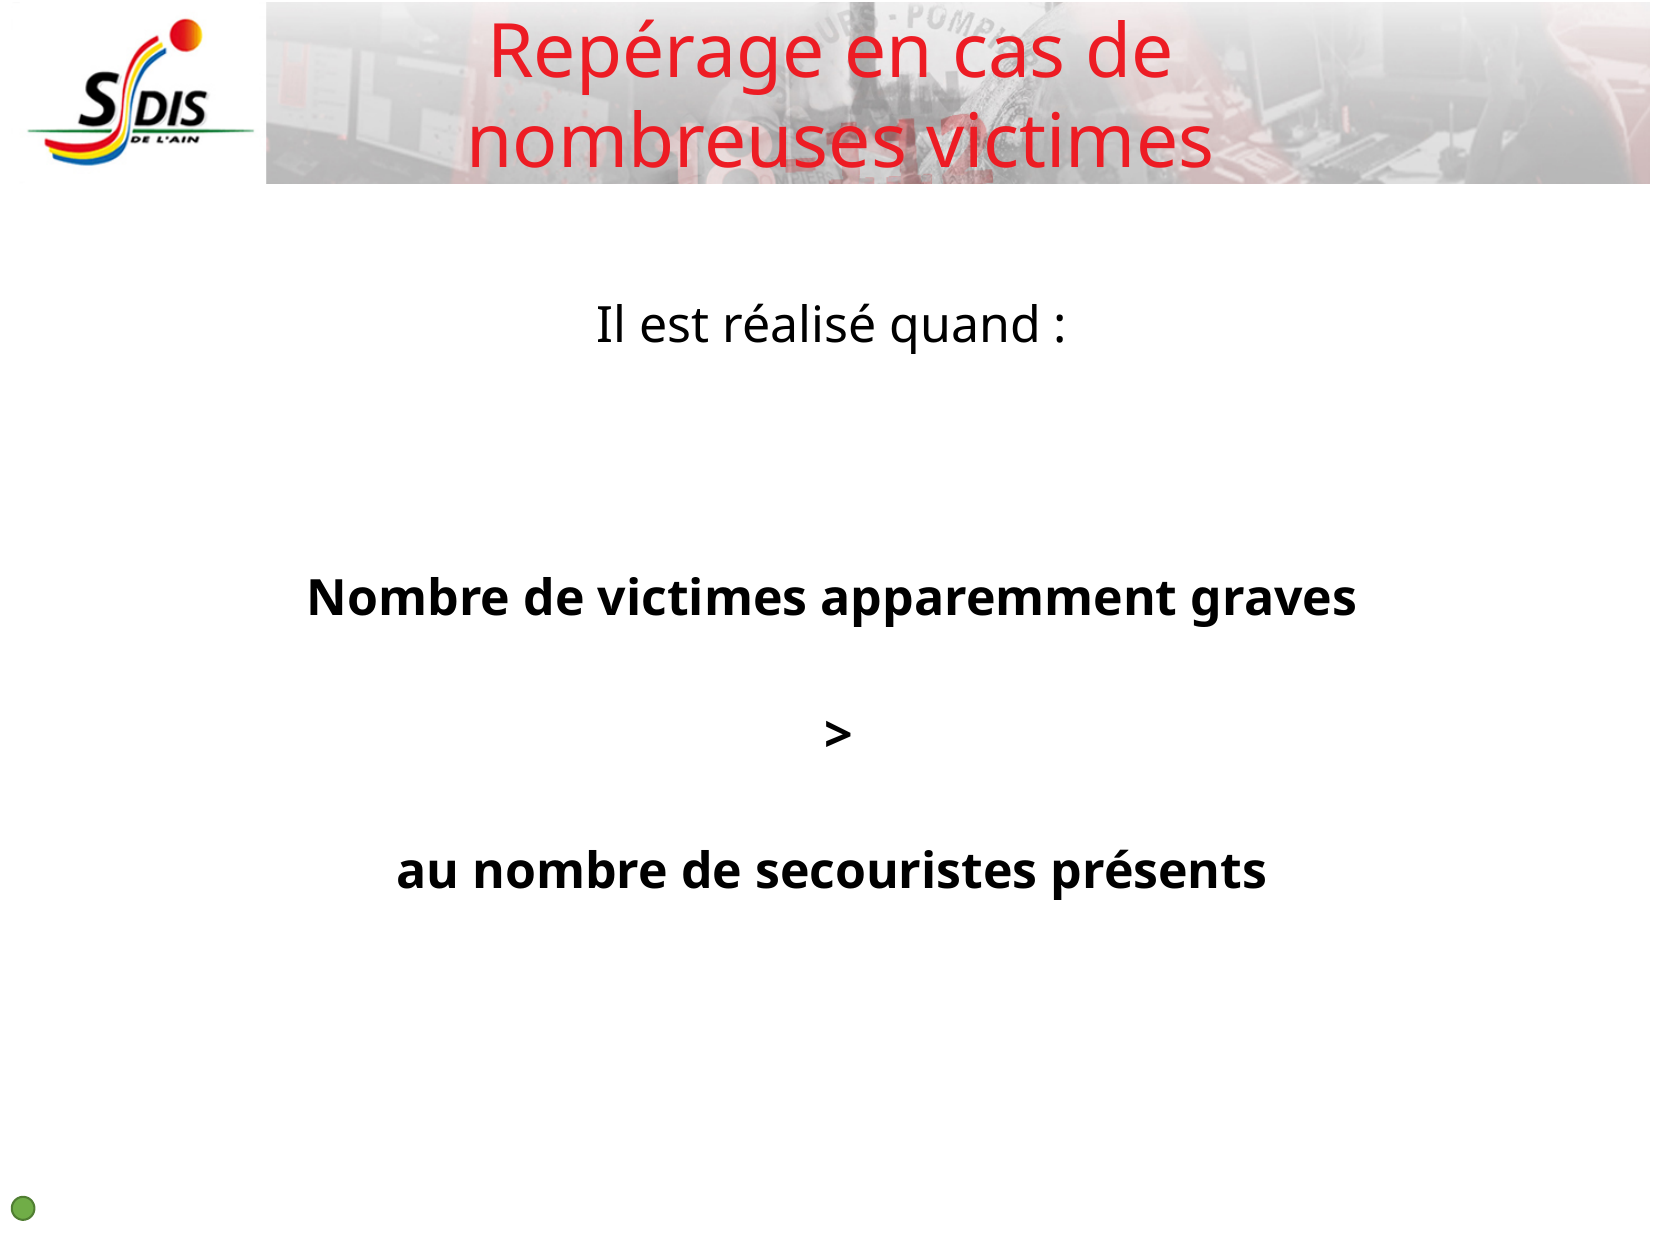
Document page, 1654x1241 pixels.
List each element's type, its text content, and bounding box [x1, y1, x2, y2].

title Repérage en cas de nombreuses victimes [59, 2, 1623, 94]
picture [11, 2, 1650, 184]
text_box Il est réalisé quand : Nombre de victimes apparemment graves > au nombre de secouristes présents [217, 281, 1447, 845]
text_box [11, 1196, 35, 1220]
